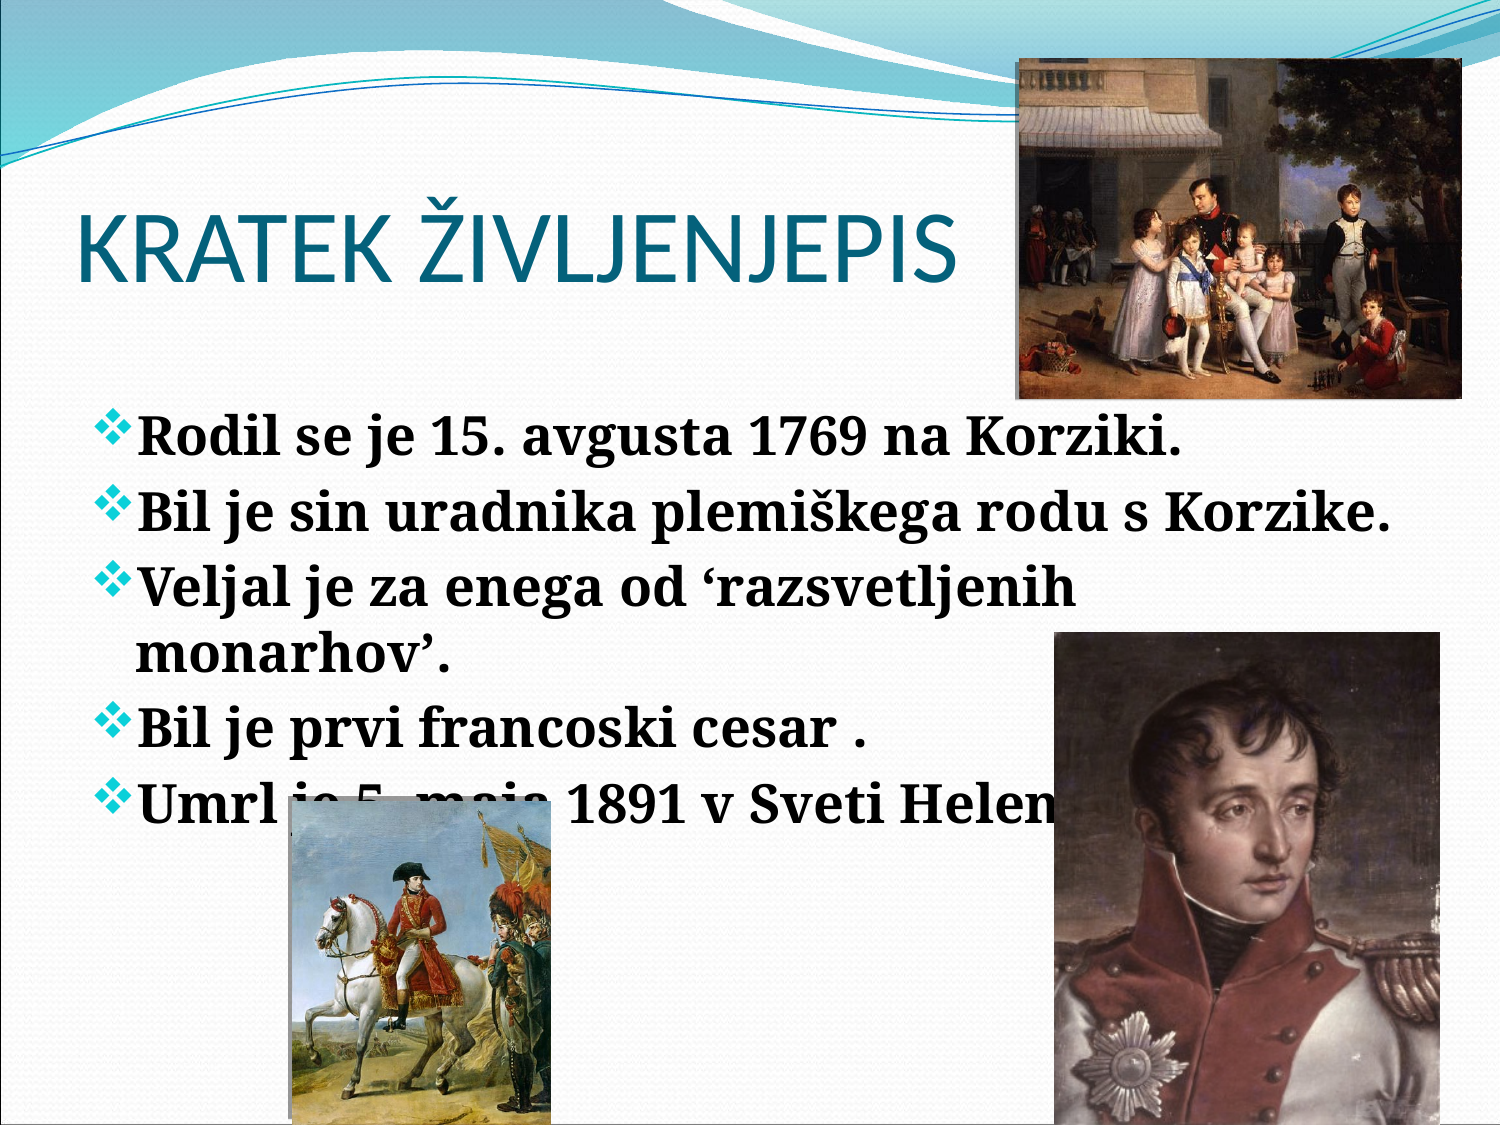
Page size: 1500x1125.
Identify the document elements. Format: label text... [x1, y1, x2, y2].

picture [0, 0, 1500, 1125]
picture [24, 147, 49, 156]
picture [176, 78, 582, 115]
picture [195, 85, 860, 115]
title KRATEK ŽIVLJENJEPIS [75, 115, 1015, 304]
picture [838, 109, 939, 115]
list Rodil se je 15. avgusta 1769 na Korziki. Bil je sin uradnika plemiškega rodu s Korzike. Veljal je za enega od ‘razsvetljenih monarhov’. Bil je prvi francoski cesar . Umrl je 5. maja 1891 v Sveti Heleni. [75, 317, 1425, 1038]
